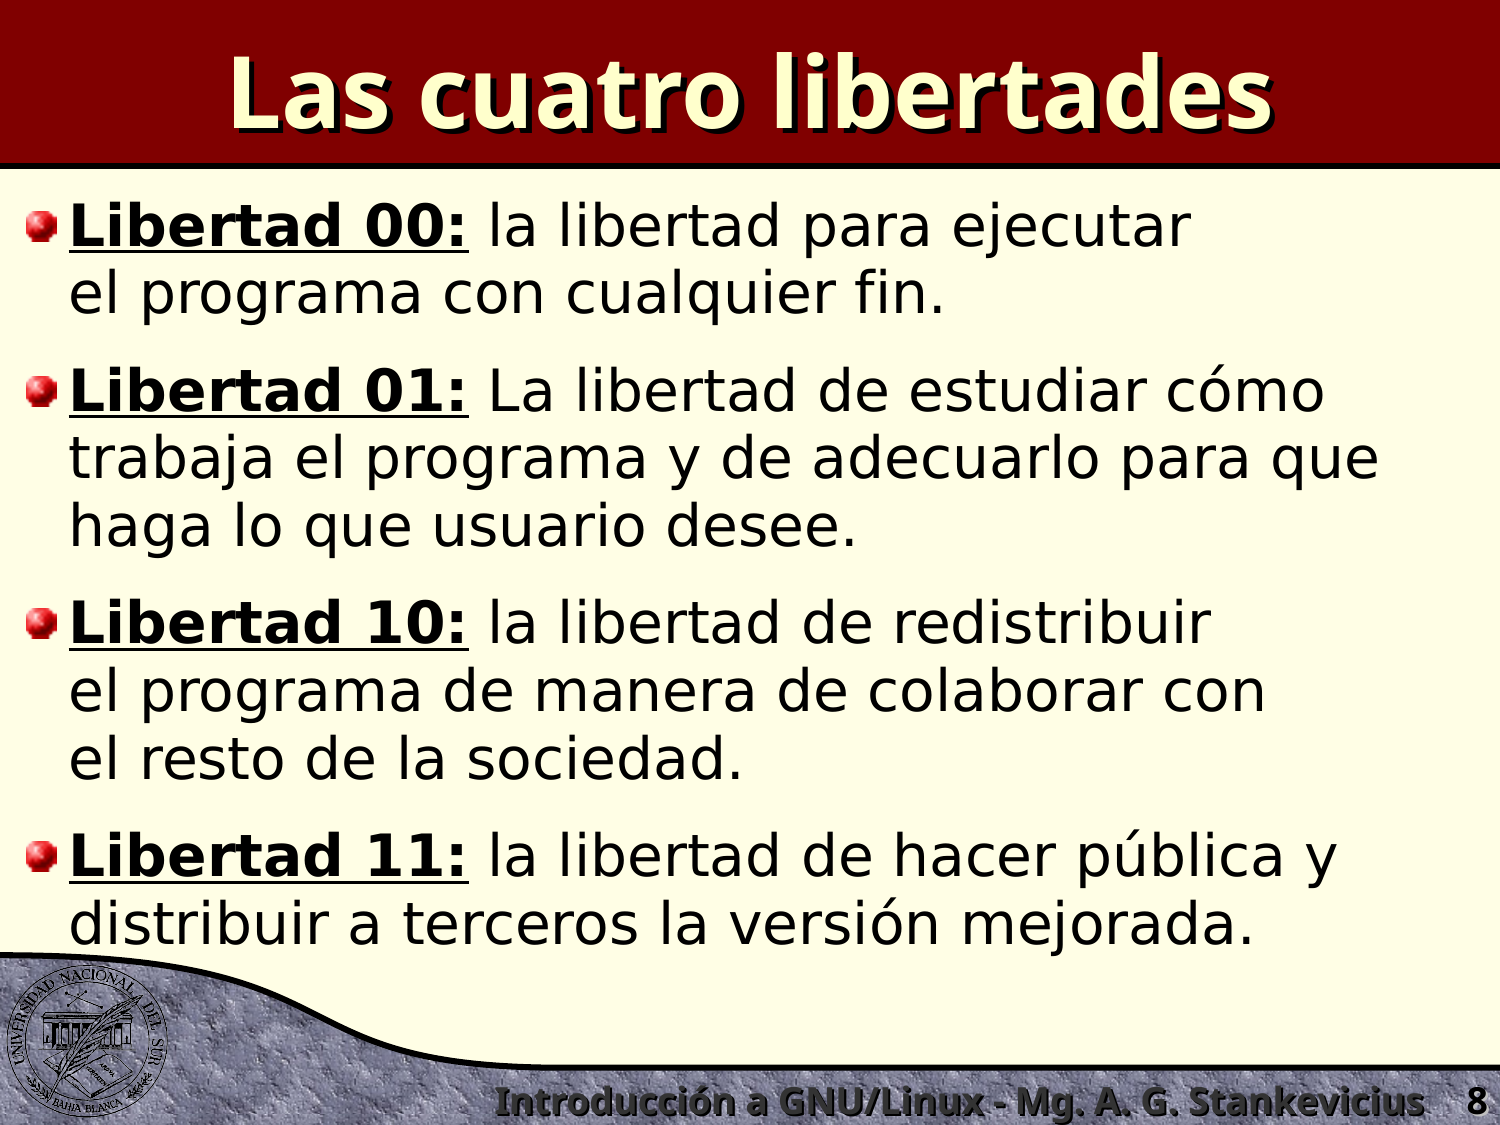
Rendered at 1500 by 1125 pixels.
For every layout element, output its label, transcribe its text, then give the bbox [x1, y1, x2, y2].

list Libertad 00: la libertad para ejecutar el programa con cualquier fin. Libertad 01: La libertad de estudiar cómo trabaja el programa y de adecuarlo para que haga lo que usuario desee. Libertad 10: la libertad de redistribuir el programa de manera de colaborar con el resto de la sociedad. Libertad 11: la libertad de hacer pública y distribuir a terceros la versión mejorada. [11, 192, 1486, 962]
title Las cuatro libertades [15, 12, 1485, 153]
picture [1059, 1100, 1065, 1110]
picture [0, 956, 1500, 1125]
